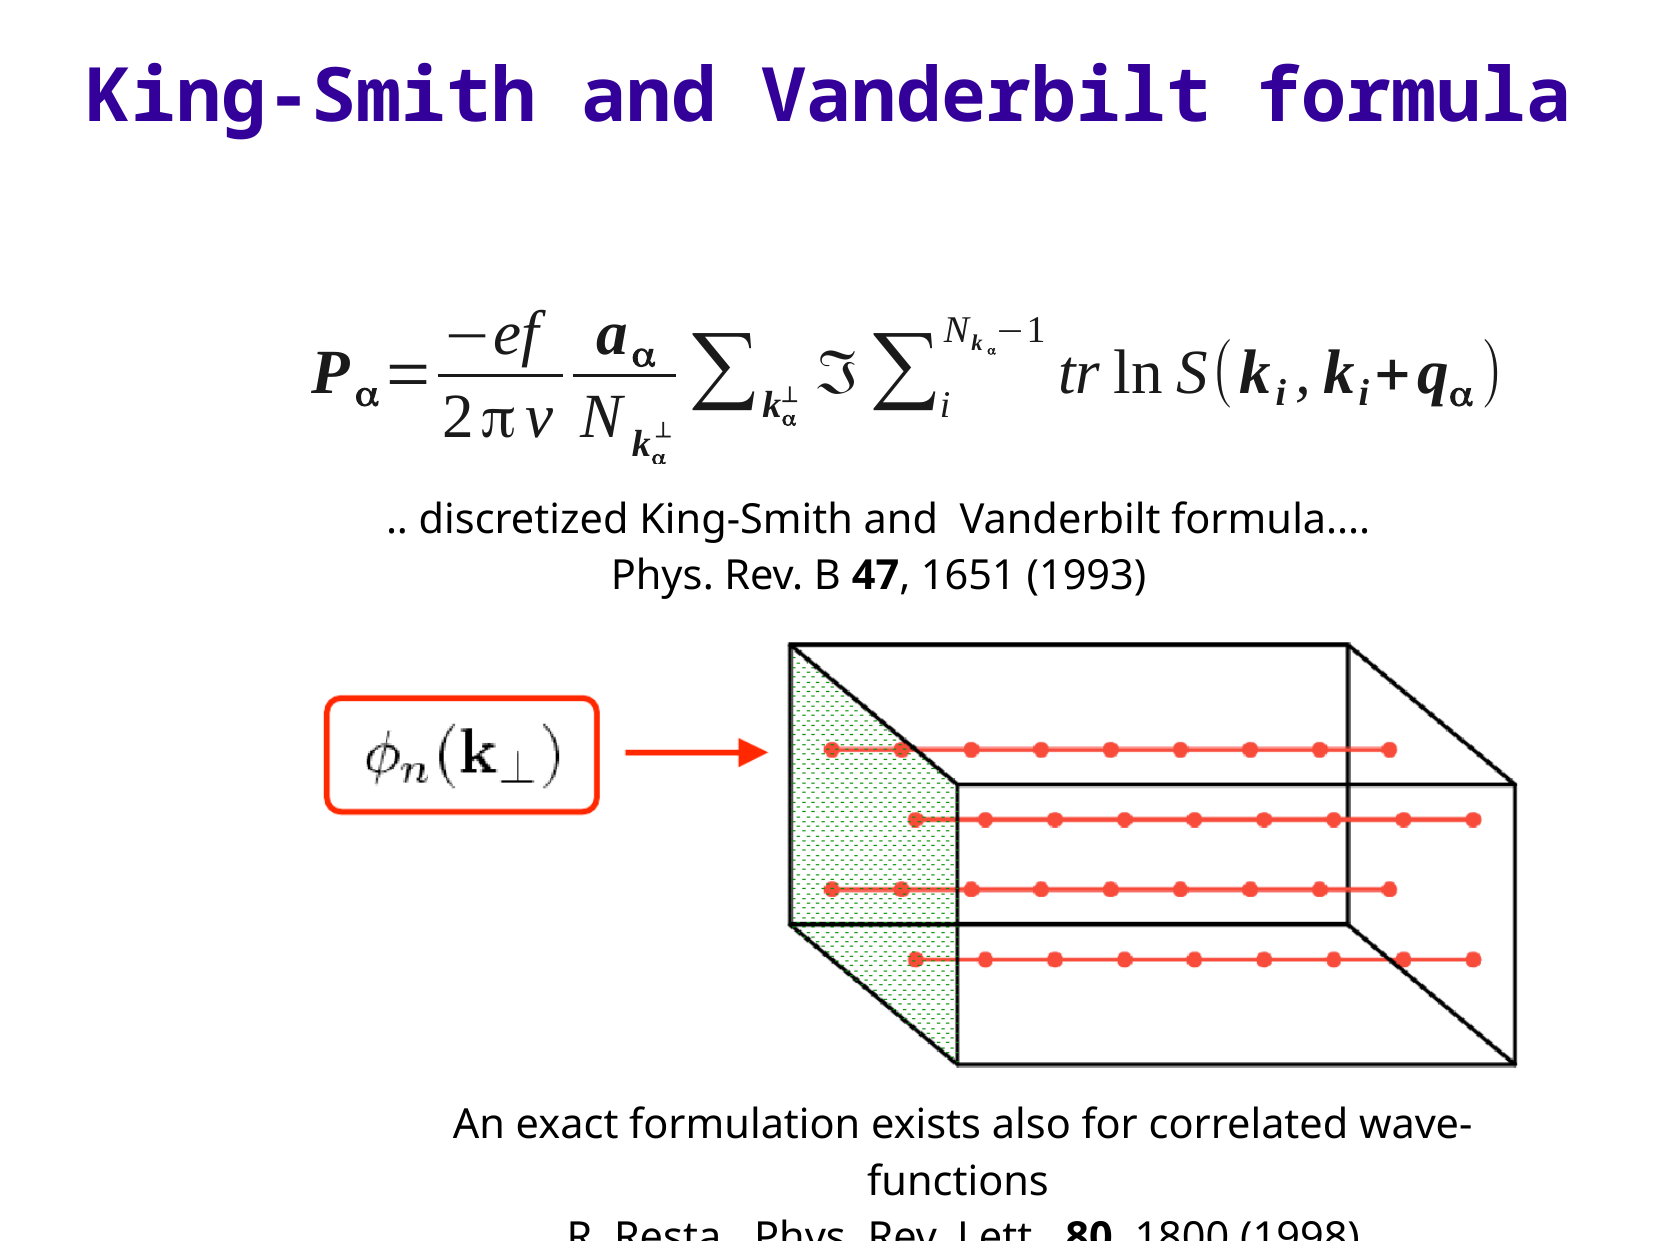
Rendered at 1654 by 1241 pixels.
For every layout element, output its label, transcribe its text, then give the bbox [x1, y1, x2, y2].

text_box .. discretized King-Smith and Vanderbilt formula.... Phys. Rev. B 47, 1651 (1993) [364, 481, 1394, 598]
text_box An exact formulation exists also for correlated wave-functions R. Resta., Phys. Rev. Lett. 80, 1800 (1998) [364, 1087, 1563, 1203]
picture [273, 588, 1576, 1120]
chart [292, 299, 1517, 464]
title King-Smith and Vanderbilt formula [0, 0, 1654, 189]
